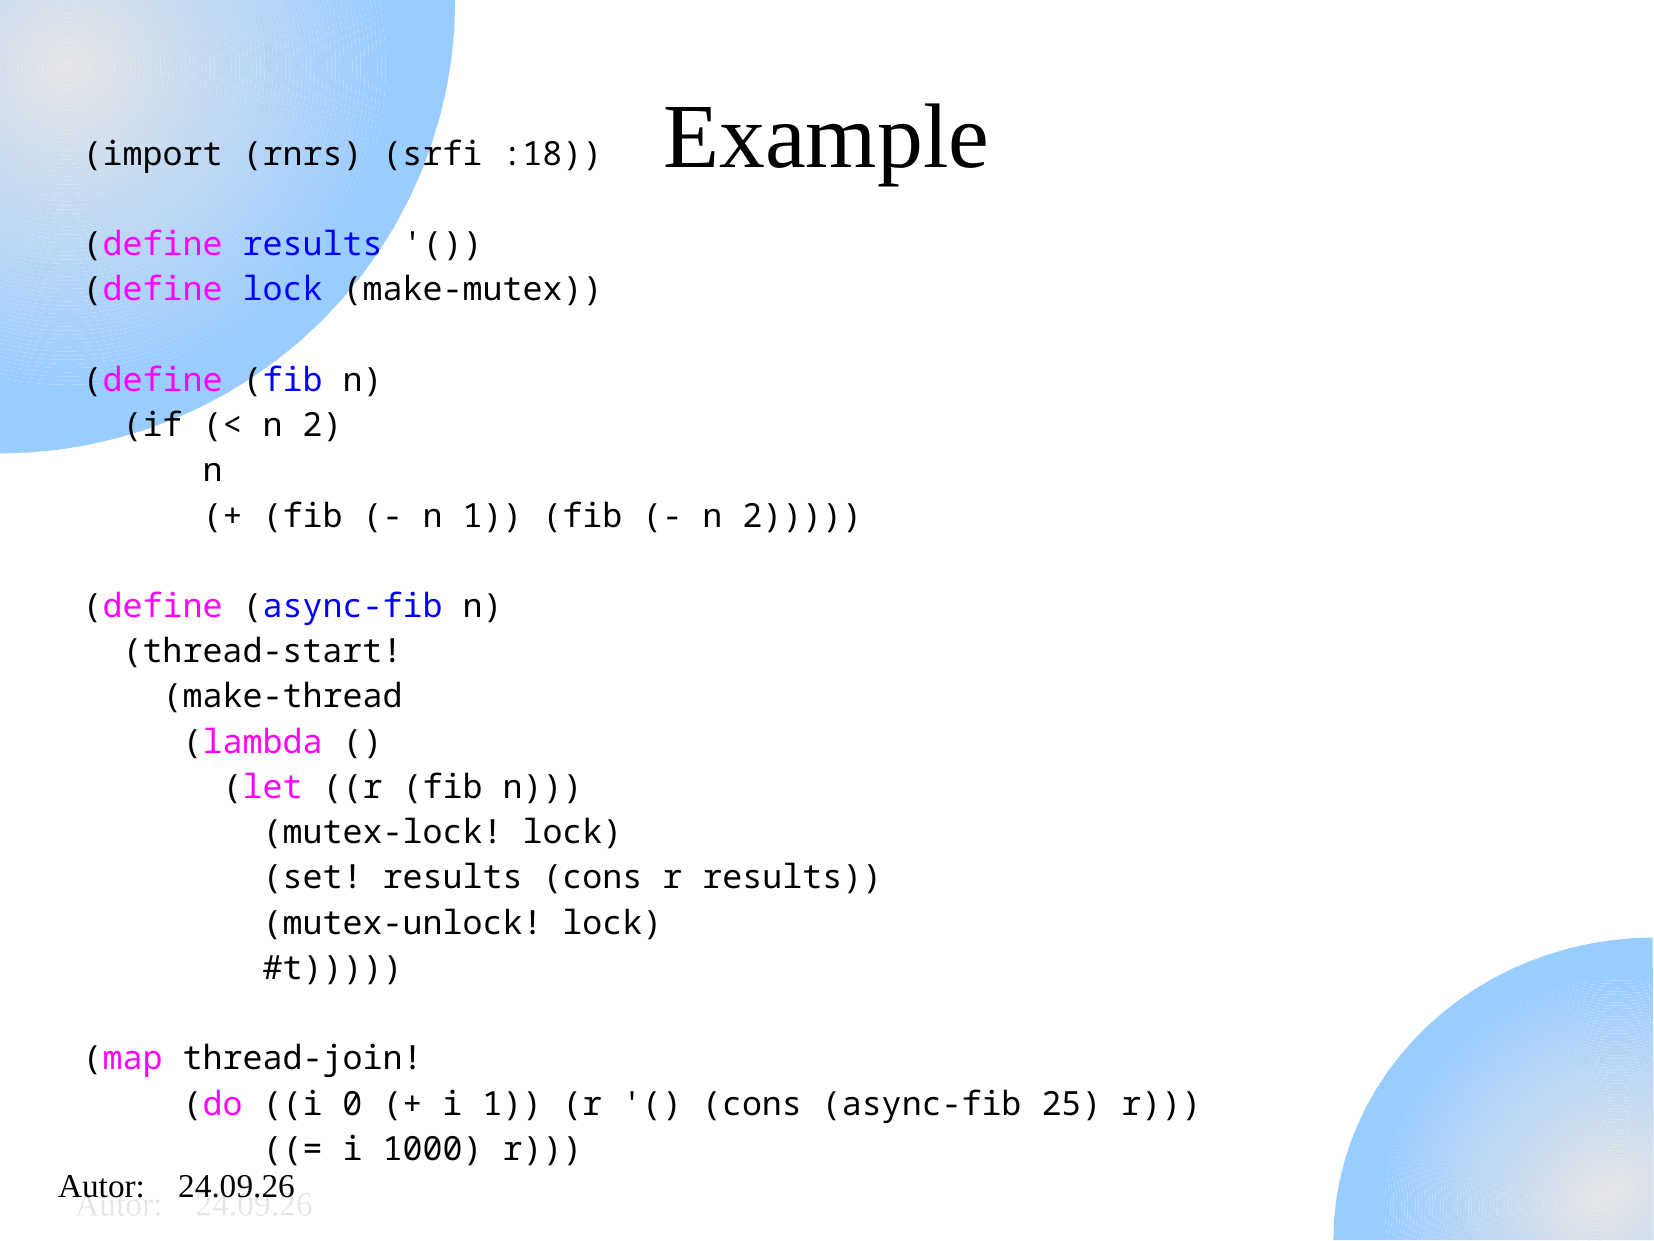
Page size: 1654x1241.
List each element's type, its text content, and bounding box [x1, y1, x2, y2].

subtitle (import (rnrs) (srfi :18)) (define results '()) (define lock (make-mutex)) (define (fib n) (if (< n 2) n (+ (fib (- n 1)) (fib (- n 2))))) (define (async-fib n) (thread-start! (make-thread (lambda () (let ((r (fib n))) (mutex-lock! lock) (set! results (cons r results)) (mutex-unlock! lock) #t))))) (map thread-join! (do ((i 0 (+ i 1)) (r '() (cons (async-fib 25) r))) ((= i 1000) r))) [82, 169, 1571, 1130]
title Example [82, 49, 1571, 169]
